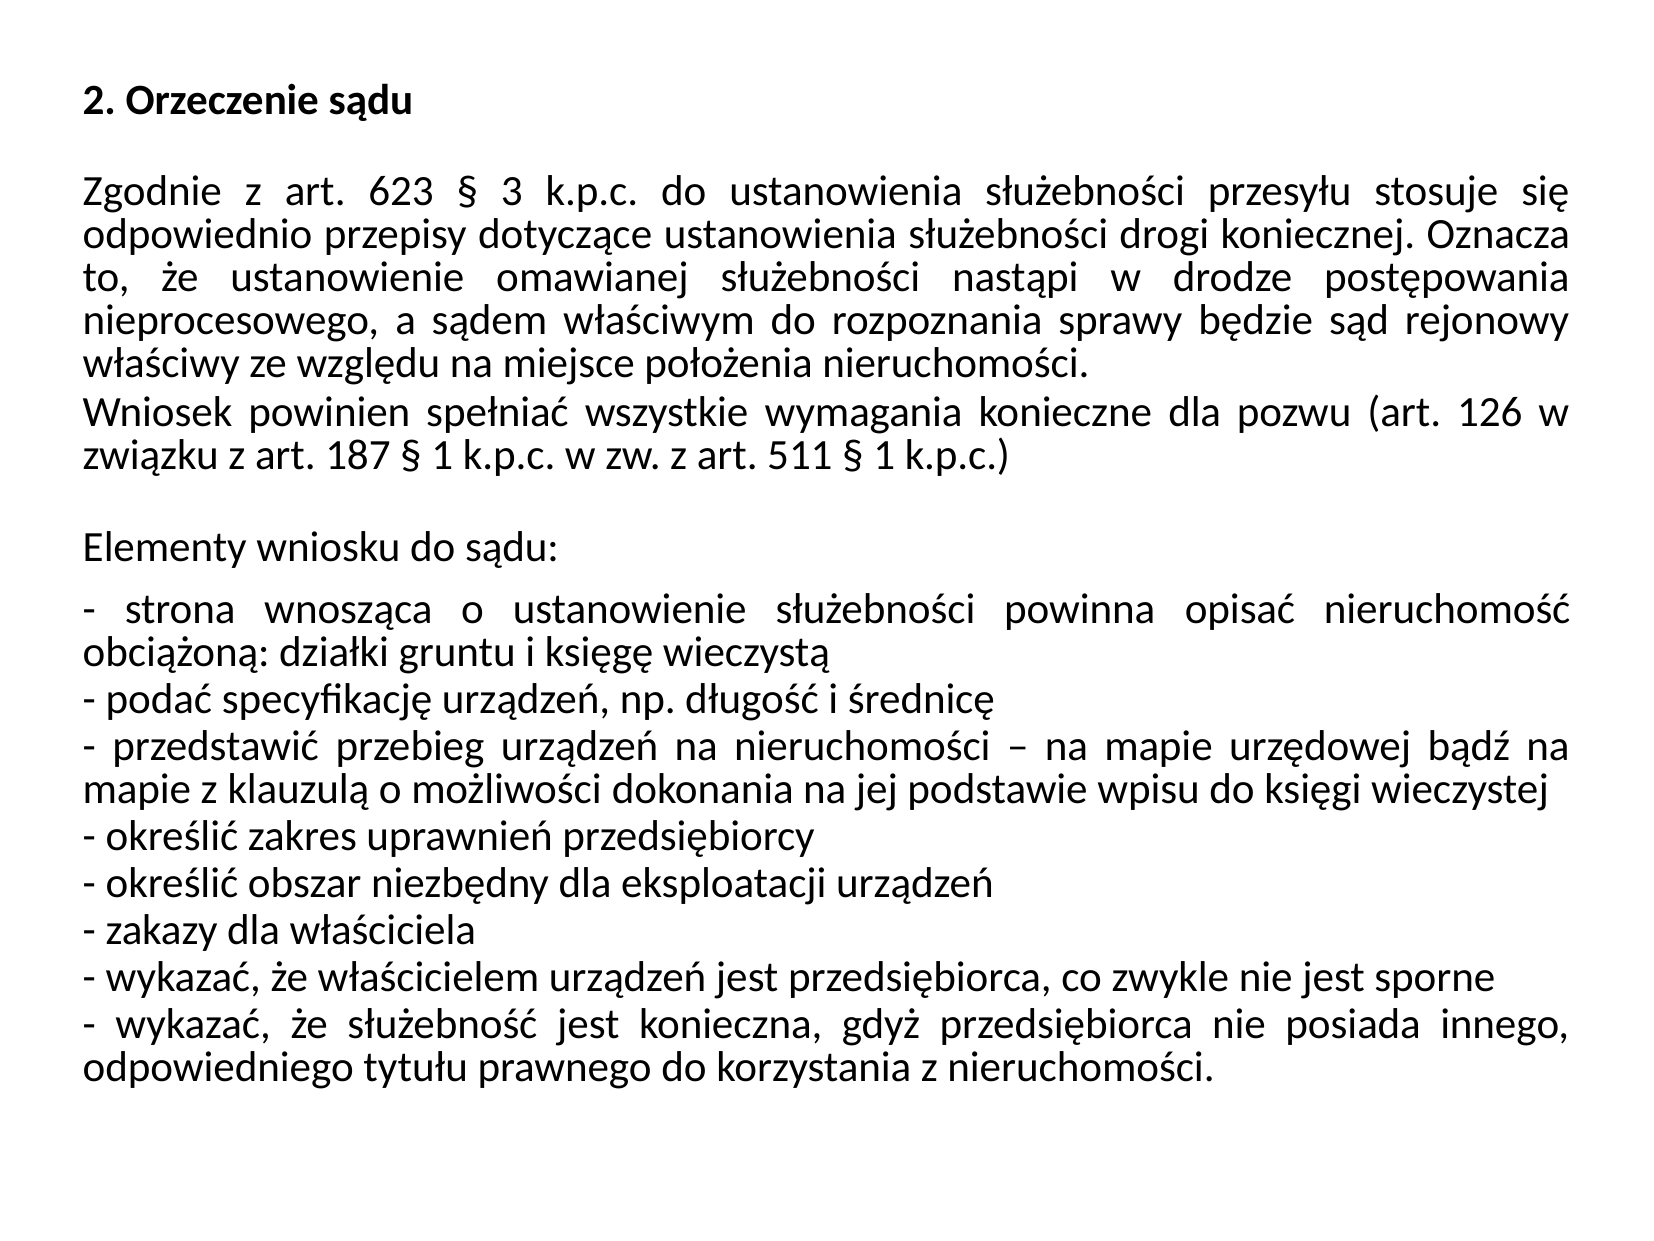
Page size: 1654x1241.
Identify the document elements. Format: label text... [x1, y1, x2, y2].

list 2. Orzeczenie sądu Zgodnie z art. 623 § 3 k.p.c. do ustanowienia służebności przesyłu stosuje się odpowiednio przepisy dotyczące ustanowienia służebności drogi koniecznej. Oznacza to, że ustanowienie omawianej służebności nastąpi w drodze postępowania nieprocesowego, a sądem właściwym do rozpoznania sprawy będzie sąd rejonowy właściwy ze względu na miejsce położenia nieruchomości. Wniosek powinien spełniać wszystkie wymagania konieczne dla pozwu (art. 126 w związku z art. 187 § 1 k.p.c. w zw. z art. 511 § 1 k.p.c.) Elementy wniosku do sądu: - strona wnosząca o ustanowienie służebności powinna opisać nieruchomość obciążoną: działki gruntu i księgę wieczystą - podać specyfikację urządzeń, np. długość i średnicę - przedstawić przebieg urządzeń na nieruchomości – na mapie urzędowej bądź na mapie z klauzulą o możliwości dokonania na jej podstawie wpisu do księgi wieczystej - określić zakres uprawnień przedsiębiorcy - określić obszar niezbędny dla eksploatacji urządzeń - zakazy dla właściciela - wykazać, że właścicielem urządzeń jest przedsiębiorca, co zwykle nie jest sporne - wykazać, że służebność jest konieczna, gdyż przedsiębiorca nie posiada innego, odpowiedniego tytułu prawnego do korzystania z nieruchomości. [82, 82, 1571, 1109]
